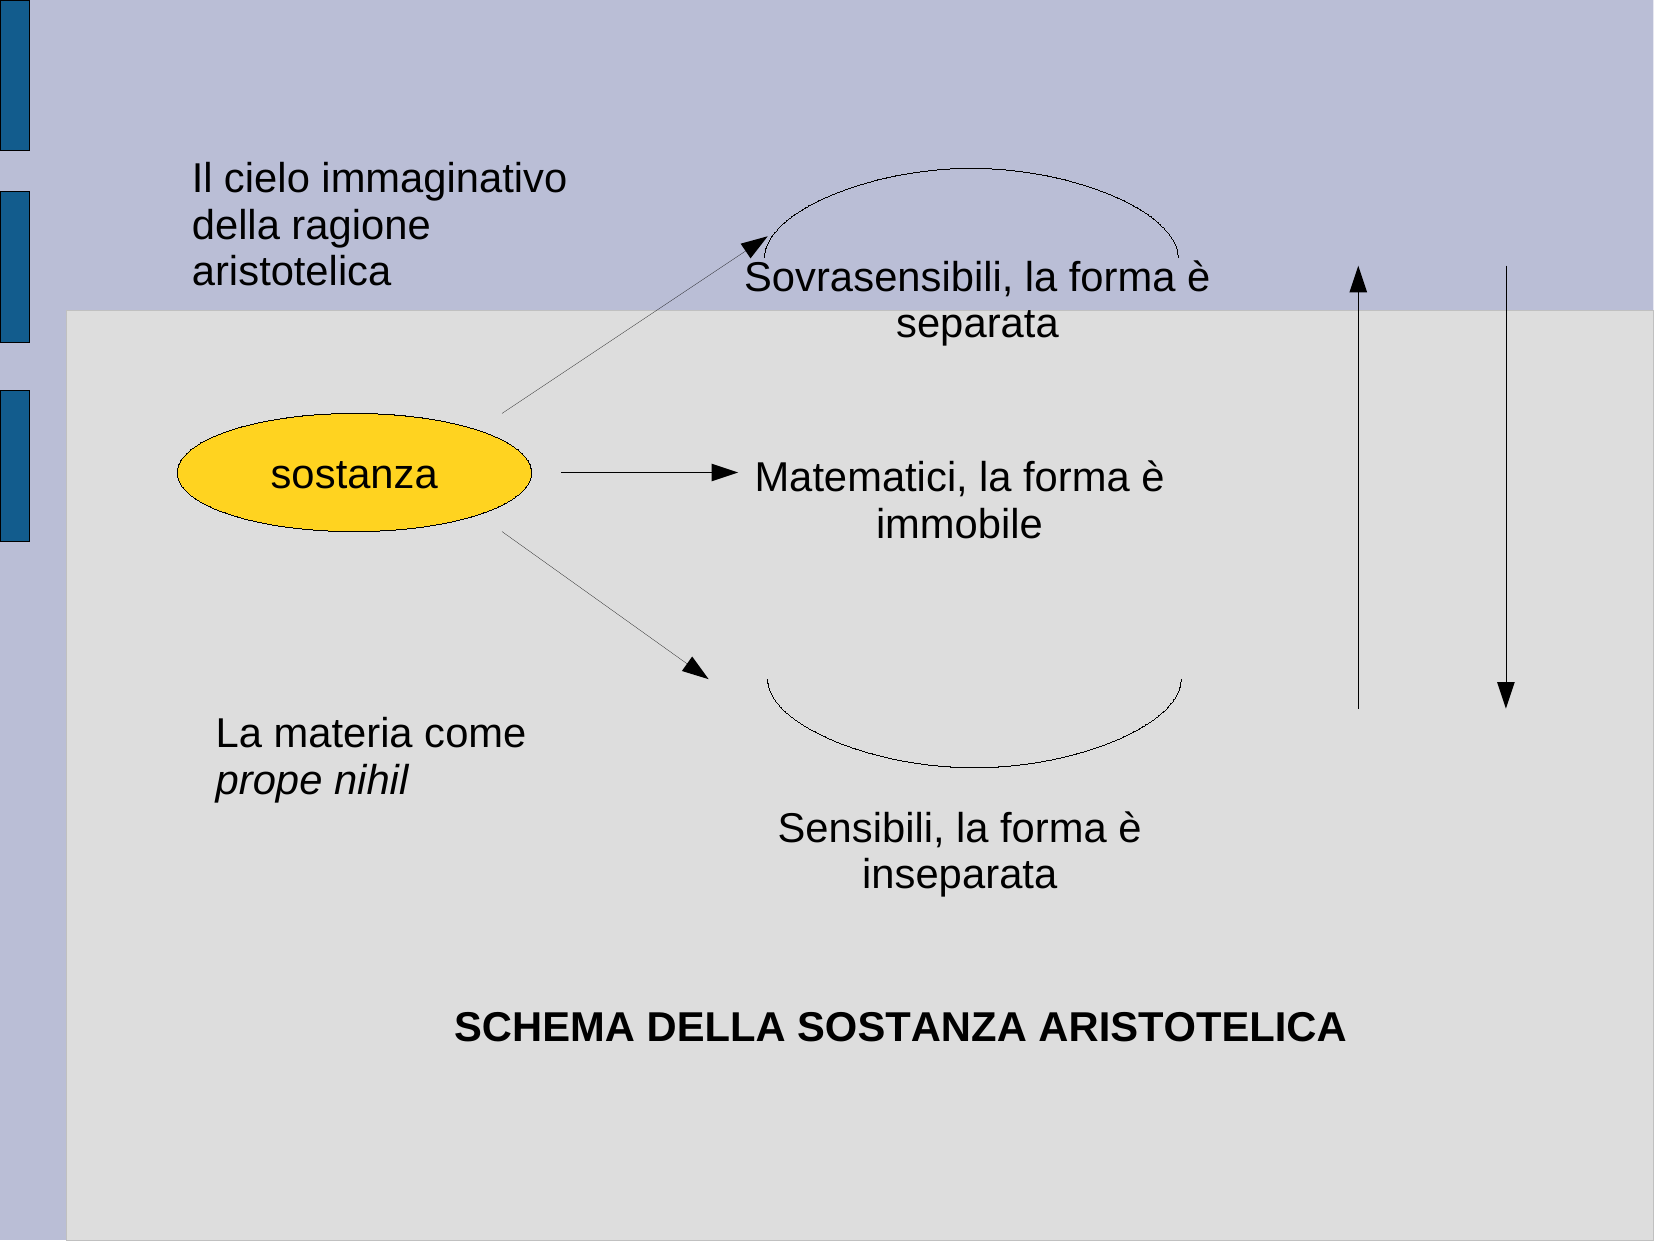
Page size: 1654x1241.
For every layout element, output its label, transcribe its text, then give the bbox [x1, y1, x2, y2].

text_box La materia come prope nihil [200, 702, 585, 831]
text_box Matematici, la forma è immobile [679, 446, 1241, 556]
text_box sostanza [236, 442, 473, 505]
text_box Il cielo immaginativo della ragione aristotelica [177, 147, 650, 304]
text_box Sovrasensibili, la forma è separata [696, 246, 1258, 355]
text_box [177, 413, 532, 532]
title [210, 95, 1623, 295]
title [682, 285, 696, 295]
text_box Sensibili, la forma è inseparata [679, 797, 1241, 906]
list [210, 344, 1623, 1096]
text_box SCHEMA DELLA SOSTANZA ARISTOTELICA [324, 1003, 1477, 1052]
